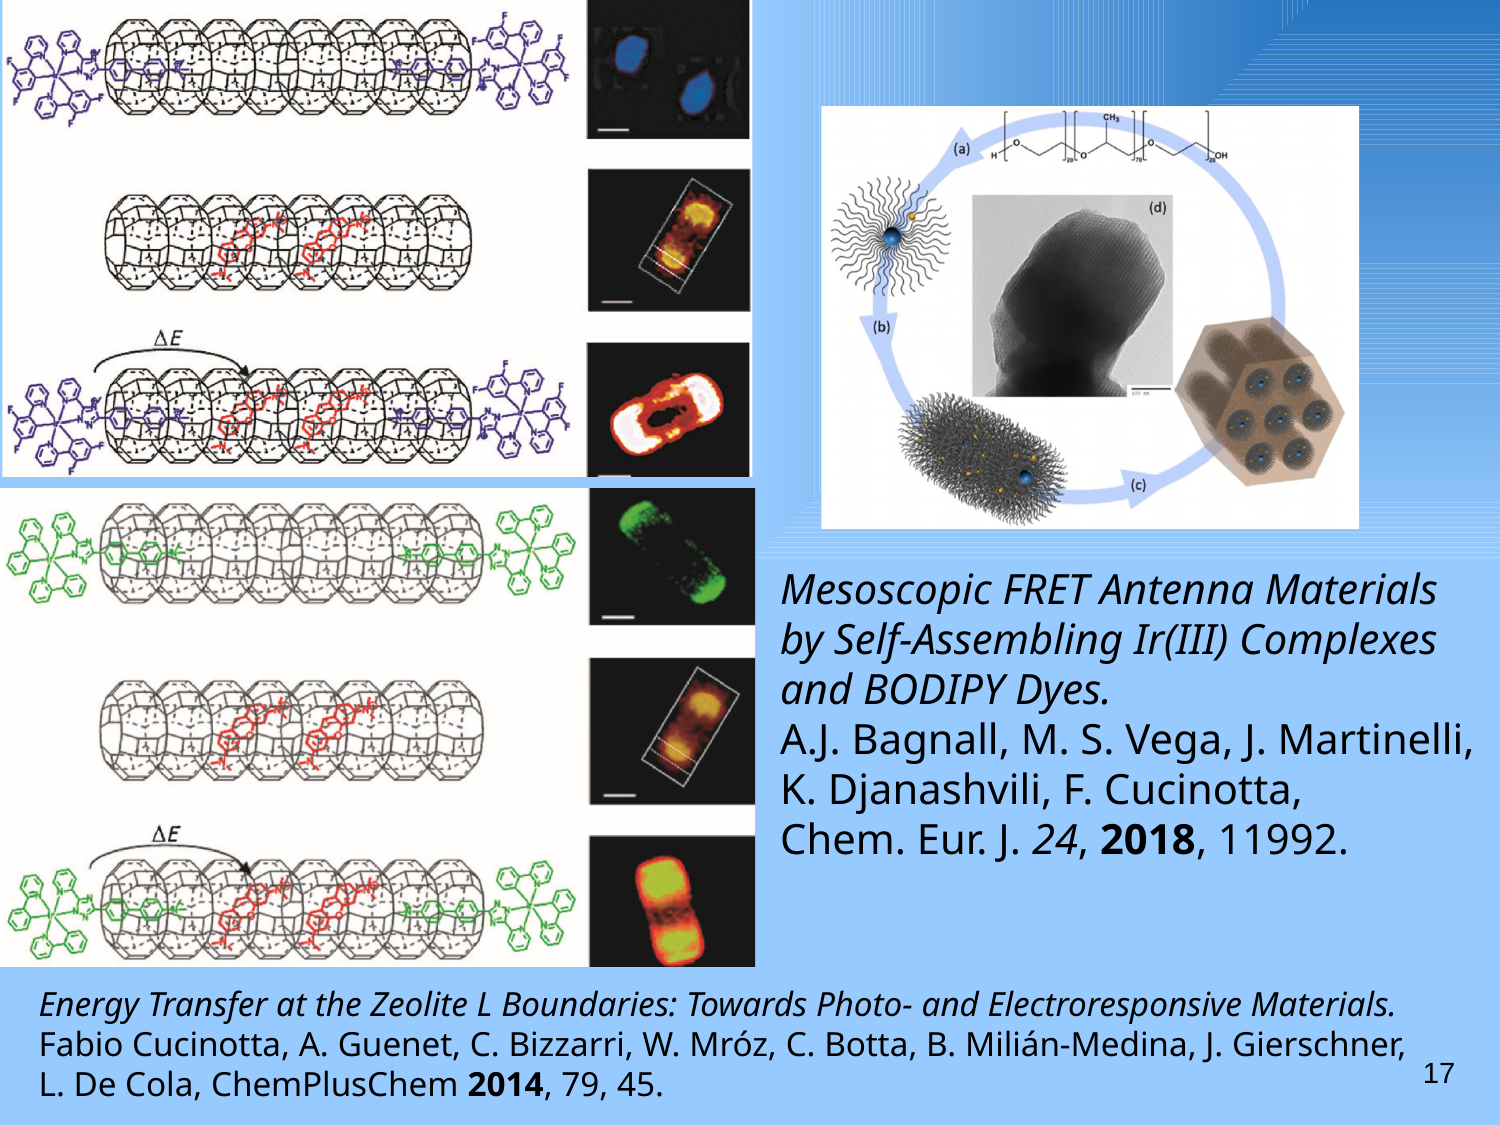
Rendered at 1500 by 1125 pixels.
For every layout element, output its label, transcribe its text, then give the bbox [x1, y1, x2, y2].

picture [0, 488, 756, 967]
picture [2, 0, 753, 477]
picture [821, 106, 1360, 529]
text_box [1407, 1046, 1500, 1108]
text_box Energy Transfer at the Zeolite L Boundaries: Towards Photo- and Electroresponsive Materials. Fabio Cucinotta, A. Guenet, C. Bizzarri, W. Mróz, C. Botta, B. Milián-Medina, J. Gierschner, L. De Cola, ChemPlusChem 2014, 79, 45. [23, 976, 1454, 1113]
text_box Mesoscopic FRET Antenna Materials by Self-Assembling Ir(III) Complexes and BODIPY Dyes. A.J. Bagnall, M. S. Vega, J. Martinelli, K. Djanashvili, F. Cucinotta, Chem. Eur. J. 24, 2018, 11992. [765, 555, 1500, 874]
